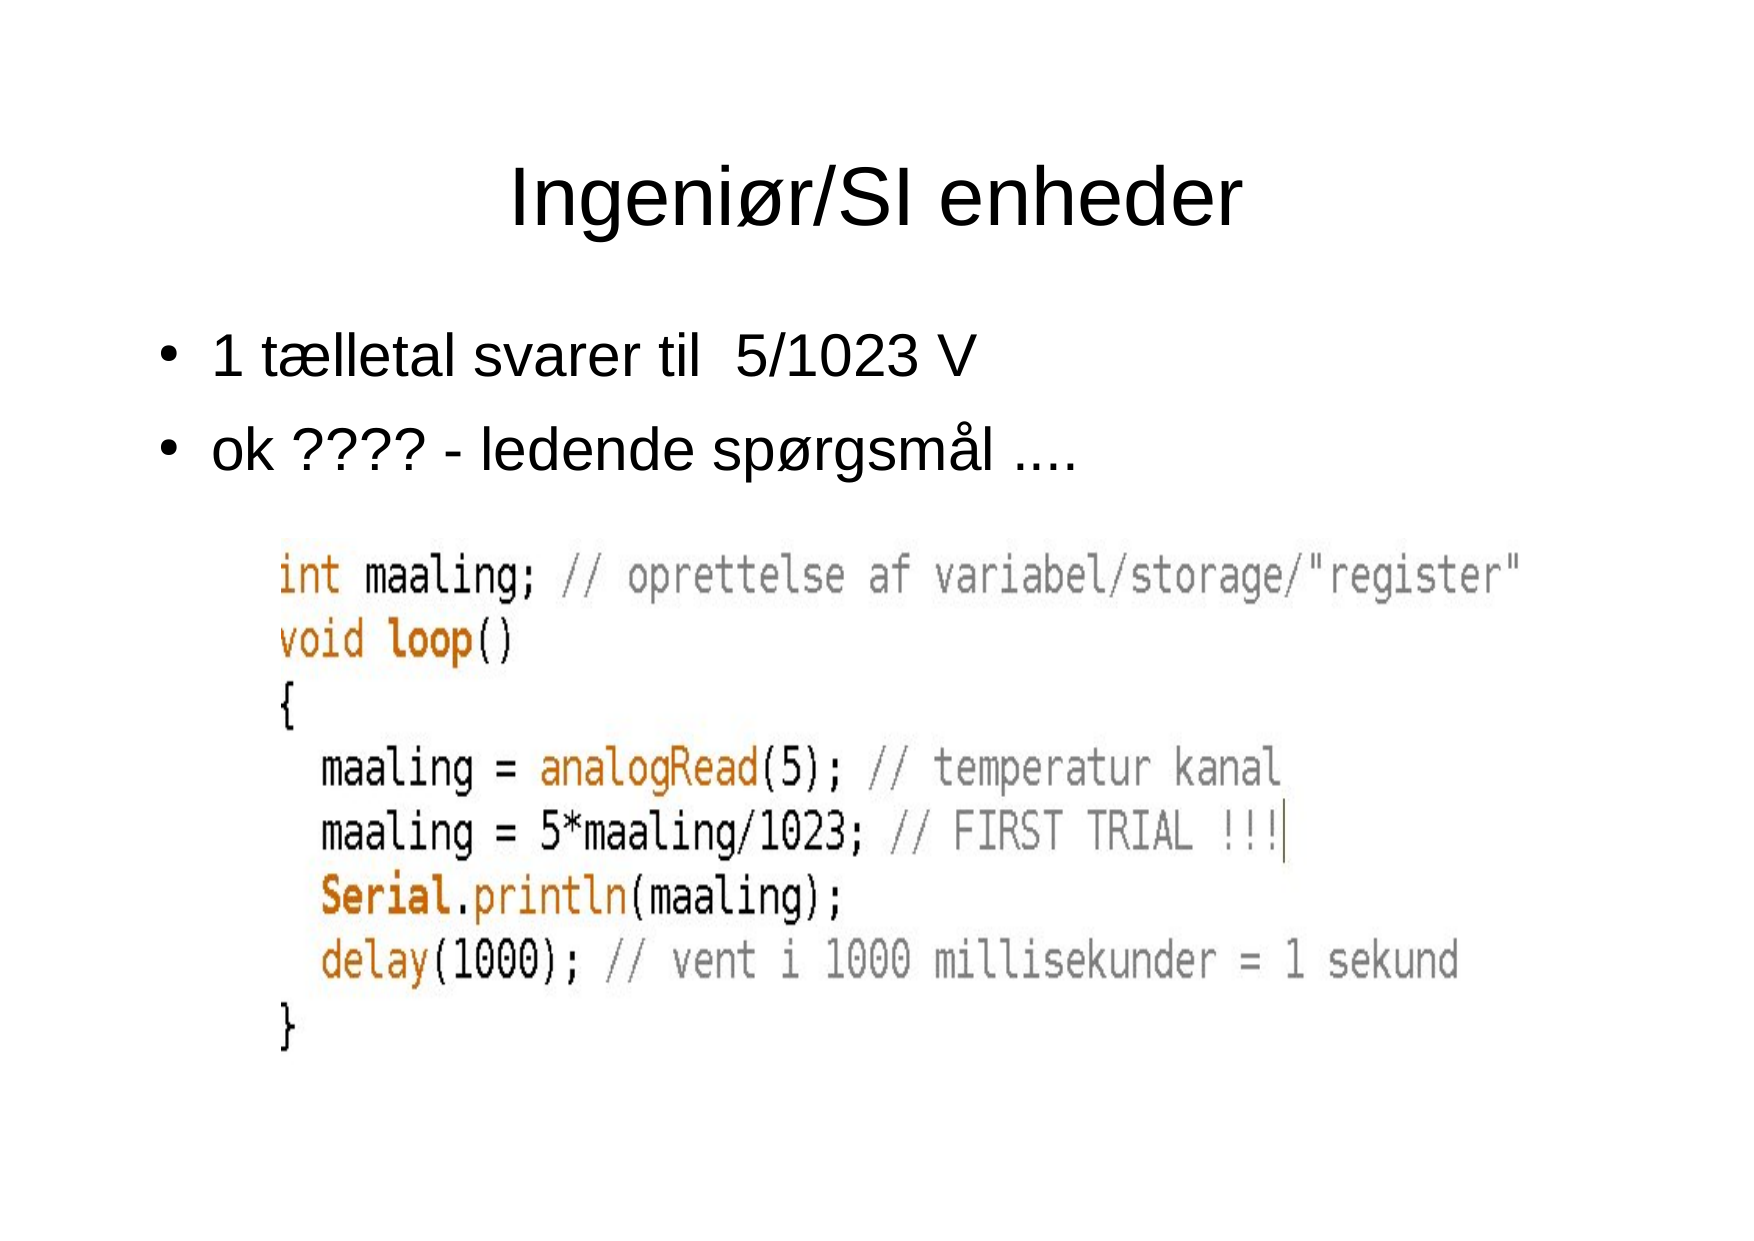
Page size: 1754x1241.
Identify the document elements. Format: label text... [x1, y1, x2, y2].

list 1 tælletal svarer til 5/1023 V ok ???? - ledende spørgsmål .... [140, 321, 1614, 1119]
picture [281, 538, 1529, 1087]
title Ingeniør/SI enheder [140, 103, 1614, 291]
